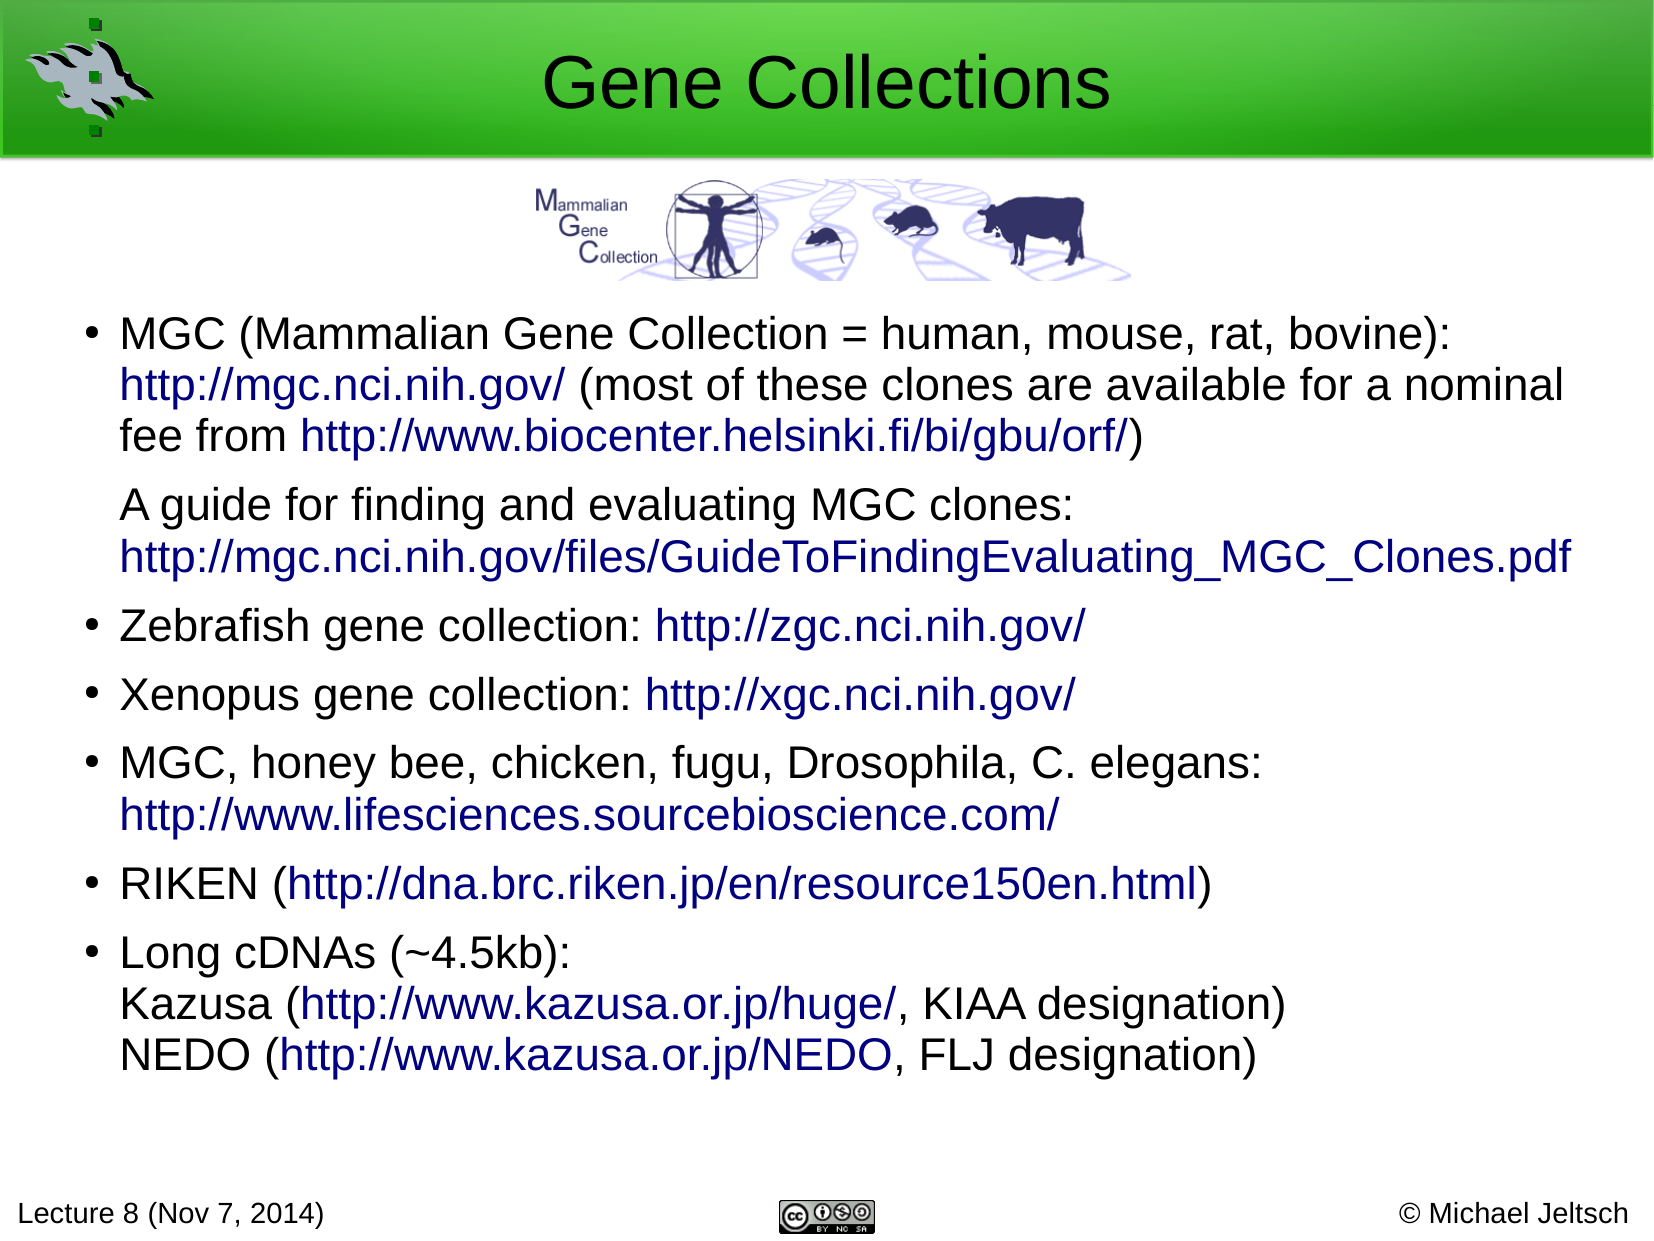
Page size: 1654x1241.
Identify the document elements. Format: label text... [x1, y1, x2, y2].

text_box MGC (Mammalian Gene Collection = human, mouse, rat, bovine): http://mgc.nci.nih.gov/ (most of these clones are available for a nominal fee from http://www.biocenter.helsinki.fi/bi/gbu/orf/) A guide for finding and evaluating MGC clones: http://mgc.nci.nih.gov/files/GuideToFindingEvaluating_MGC_Clones.pdf Zebrafish gene collection: http://zgc.nci.nih.gov/ Xenopus gene collection: http://xgc.nci.nih.gov/ MGC, honey bee, chicken, fugu, Drosophila, C. elegans: http://www.lifesciences.sourcebioscience.com/ RIKEN (http://dna.brc.riken.jp/en/resource150en.html) Long cDNAs (~4.5kb): Kazusa (http://www.kazusa.or.jp/huge/, KIAA designation) NEDO (http://www.kazusa.or.jp/NEDO, FLJ designation) [69, 300, 1615, 1140]
picture [779, 1200, 875, 1234]
title Gene Collections [259, 11, 1394, 154]
picture [523, 179, 1131, 281]
